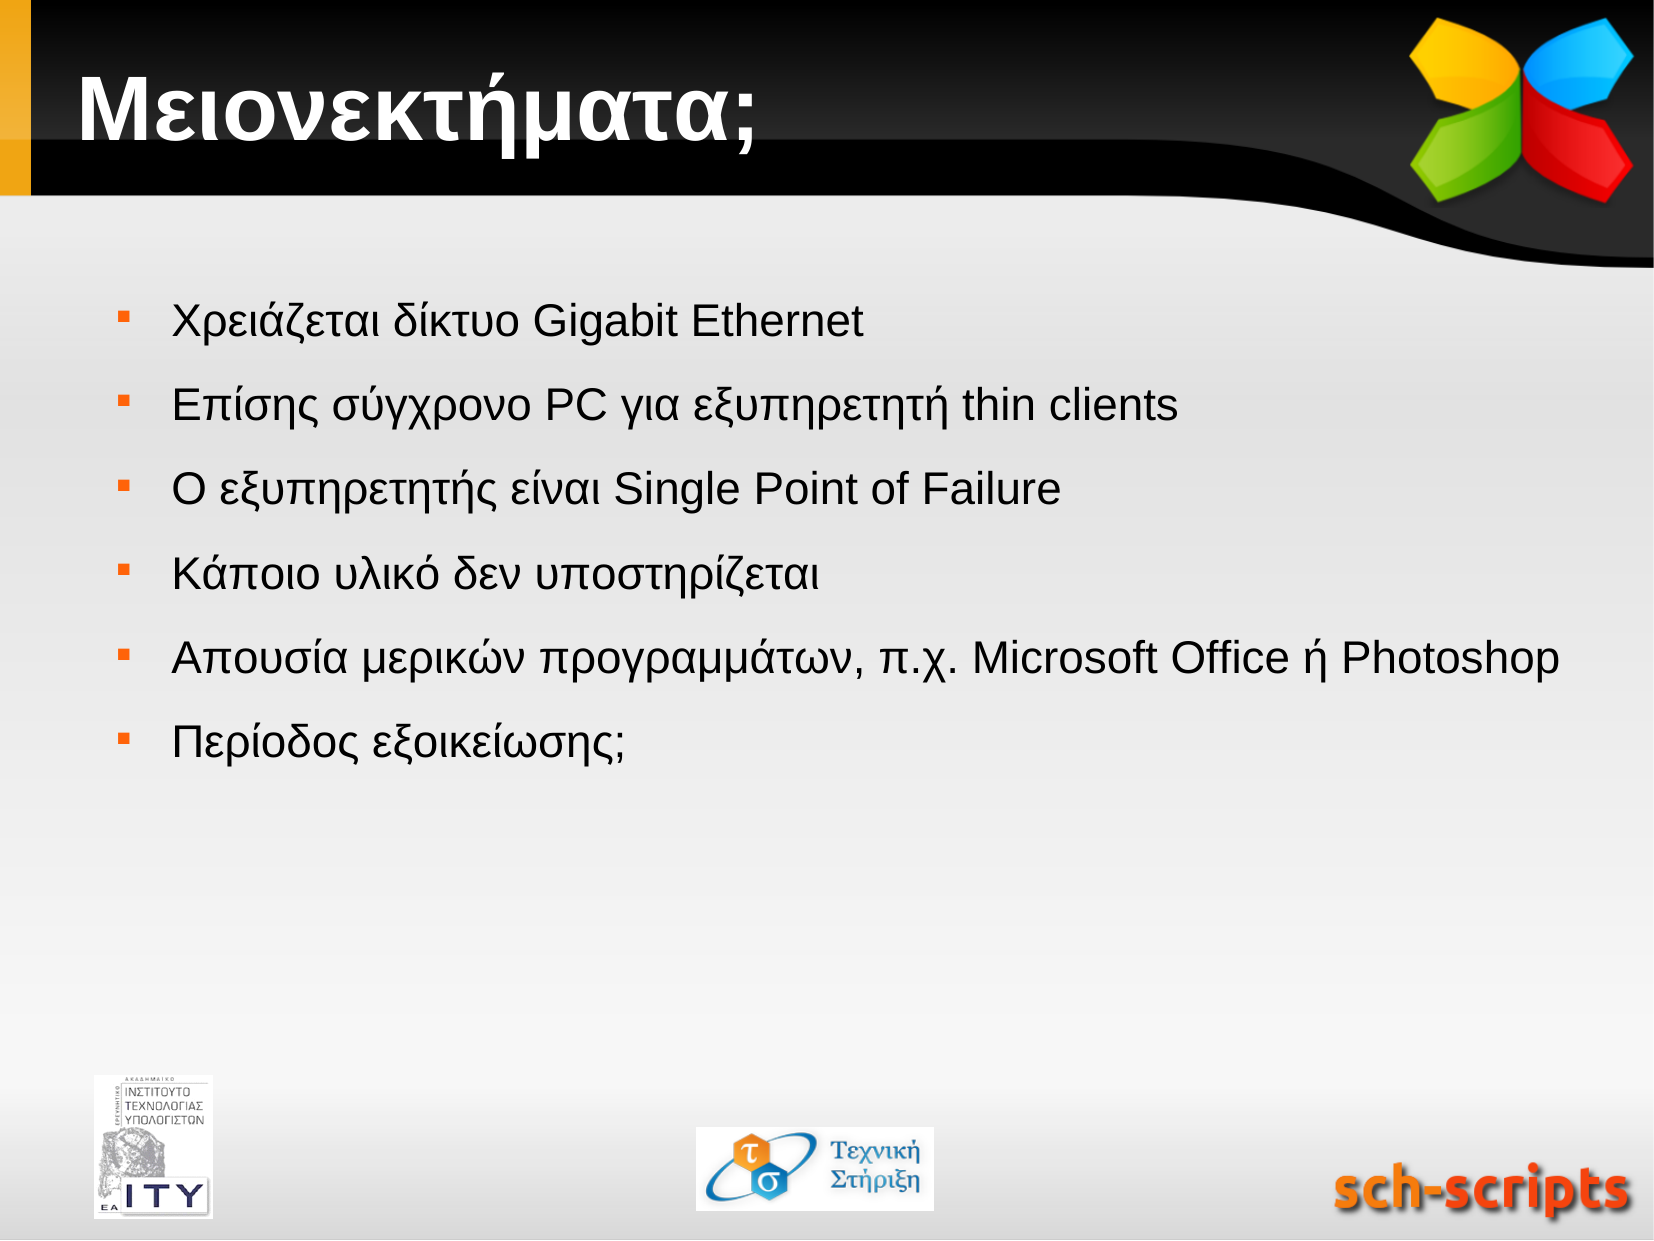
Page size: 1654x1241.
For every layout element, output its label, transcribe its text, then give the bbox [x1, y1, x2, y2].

list Χρειάζεται δίκτυο Gigabit Ethernet Επίσης σύγχρονο PC για εξυπηρετητή thin clients Ο εξυπηρετητής είναι Single Point of Failure Κάποιο υλικό δεν υποστηρίζεται Απουσία μερικών προγραμμάτων, π.χ. Microsoft Office ή Photoshop Περίοδος εξοικείωσης; [82, 290, 1571, 975]
title Μειονεκτήματα; [76, 7, 1565, 200]
picture [0, 0, 1654, 1241]
